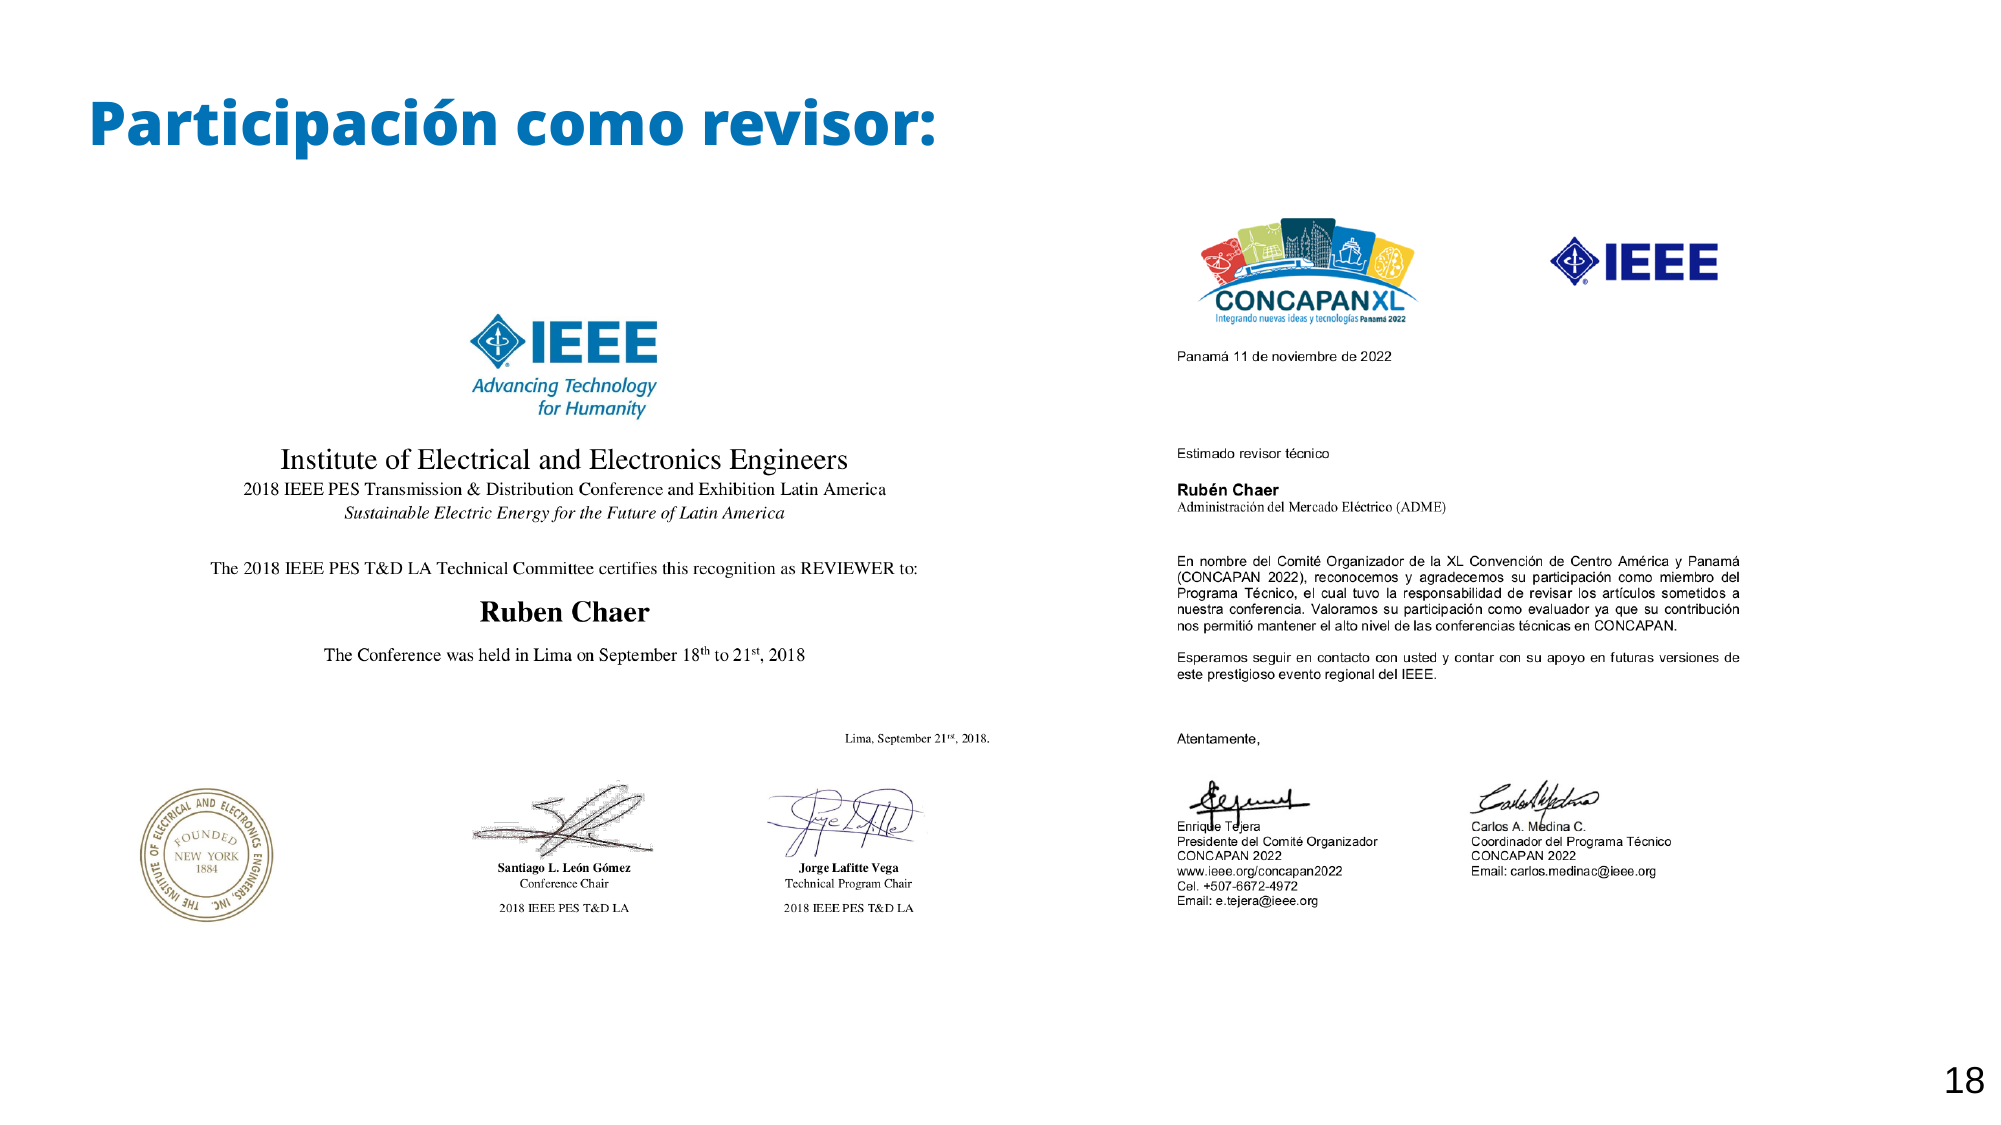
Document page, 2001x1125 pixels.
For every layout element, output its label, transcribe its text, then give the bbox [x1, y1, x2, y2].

title Participación como revisor: [88, 29, 1796, 164]
picture [118, 298, 1033, 945]
picture [1122, 213, 1802, 916]
